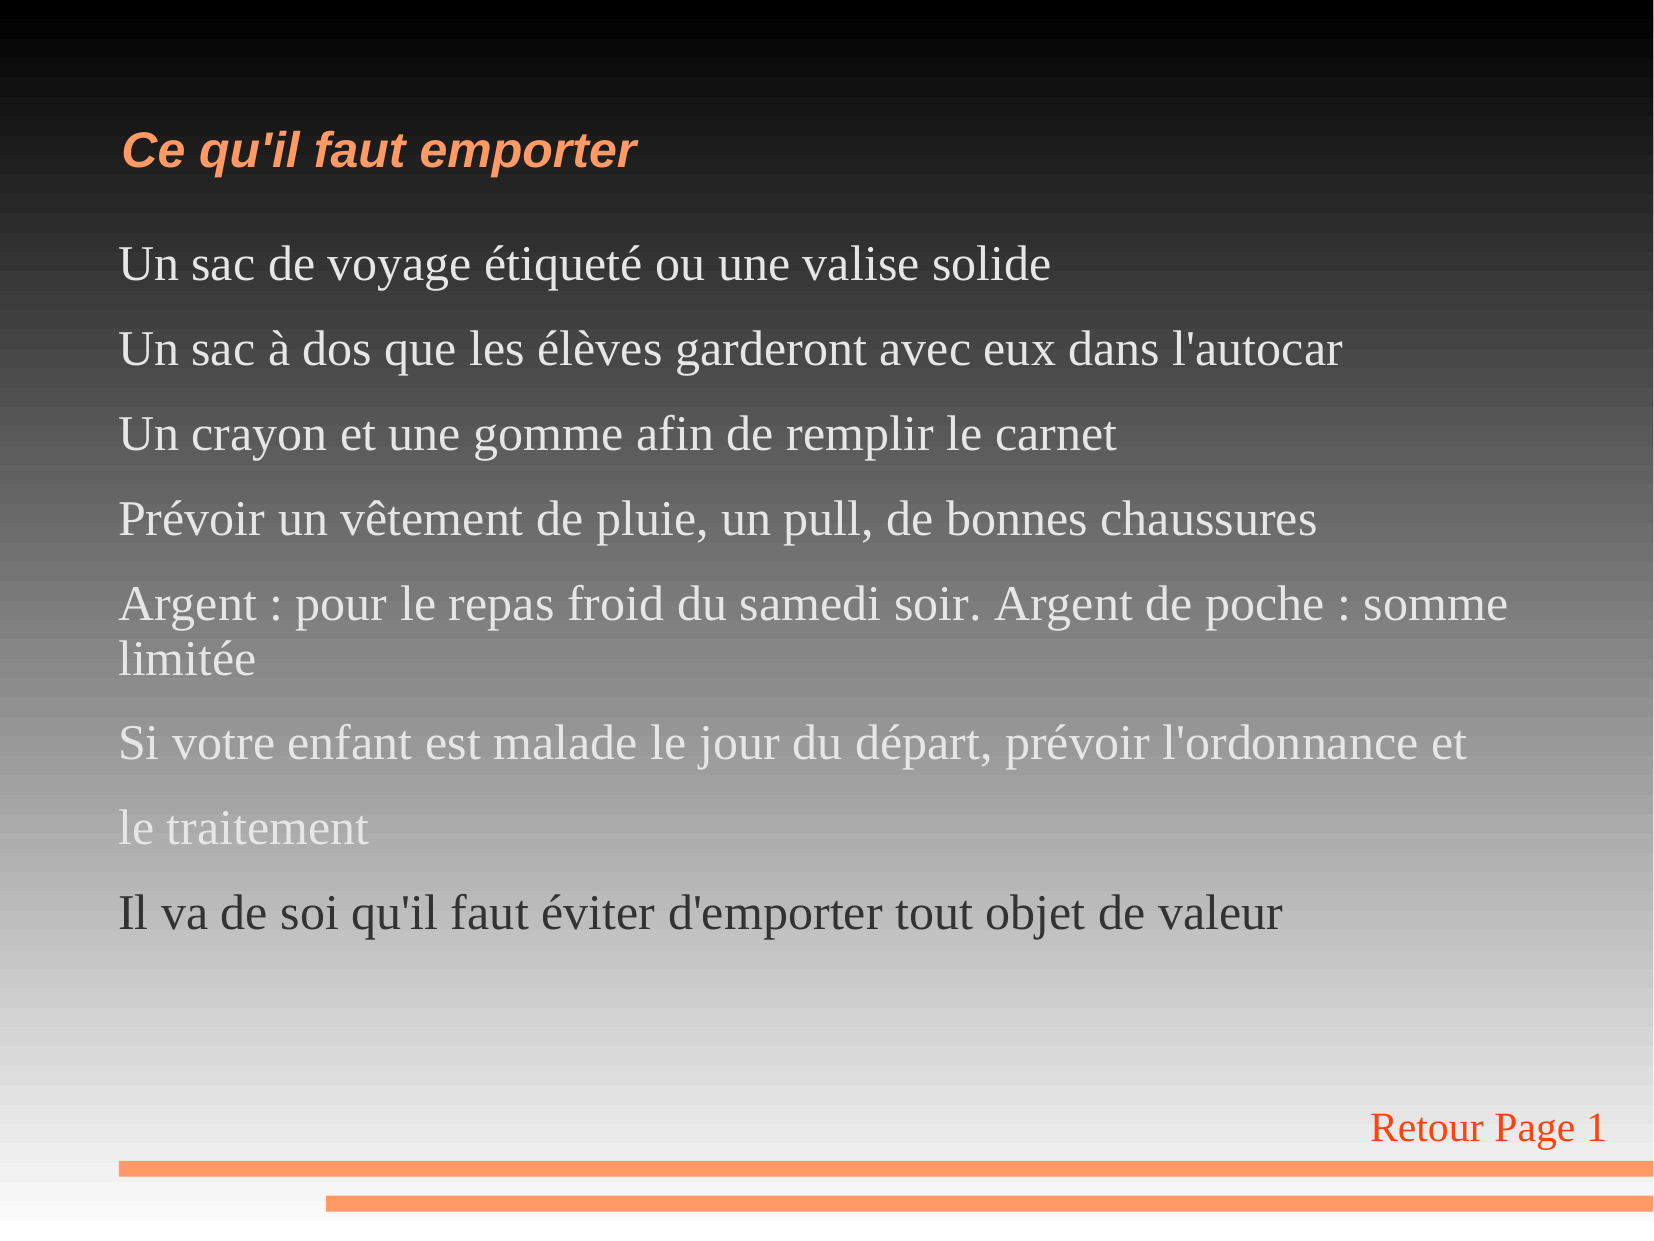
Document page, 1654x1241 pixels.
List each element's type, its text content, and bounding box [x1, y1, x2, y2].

list Un sac de voyage étiqueté ou une valise solide Un sac à dos que les élèves garderont avec eux dans l'autocar Un crayon et une gomme afin de remplir le carnet Prévoir un vêtement de pluie, un pull, de bonnes chaussures Argent : pour le repas froid du samedi soir. Argent de poche : somme limitée Si votre enfant est malade le jour du départ, prévoir l'ordonnance et le traitement Il va de soi qu'il faut éviter d'emporter tout objet de valeur [118, 236, 1558, 1123]
text_box Retour Page 1 [1299, 1104, 1637, 1152]
title Ce qu'il faut emporter [121, 46, 1534, 236]
